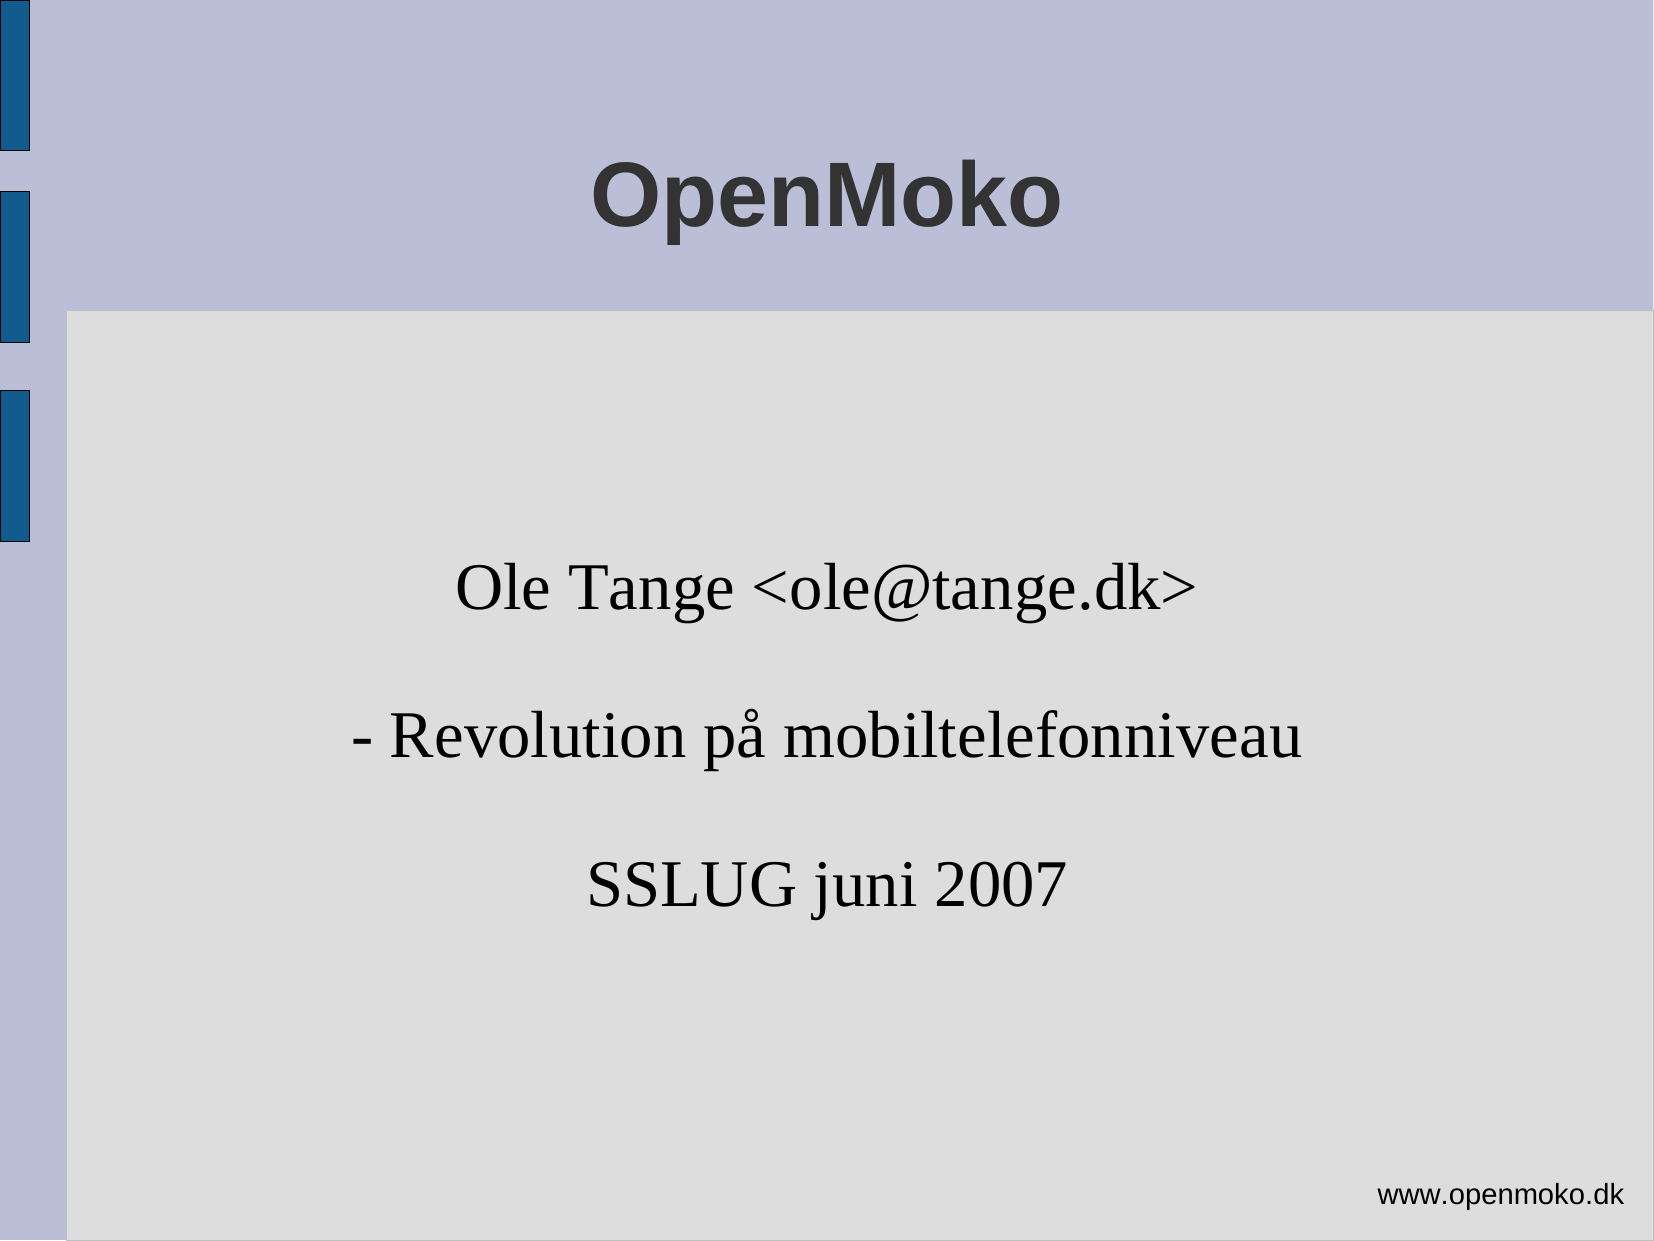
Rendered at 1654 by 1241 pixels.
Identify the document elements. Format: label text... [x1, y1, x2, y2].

title OpenMoko [121, 91, 1534, 299]
subtitle Ole Tange <ole@tange.dk> - Revolution på mobiltelefonniveau SSLUG juni 2007 [121, 344, 1534, 1127]
